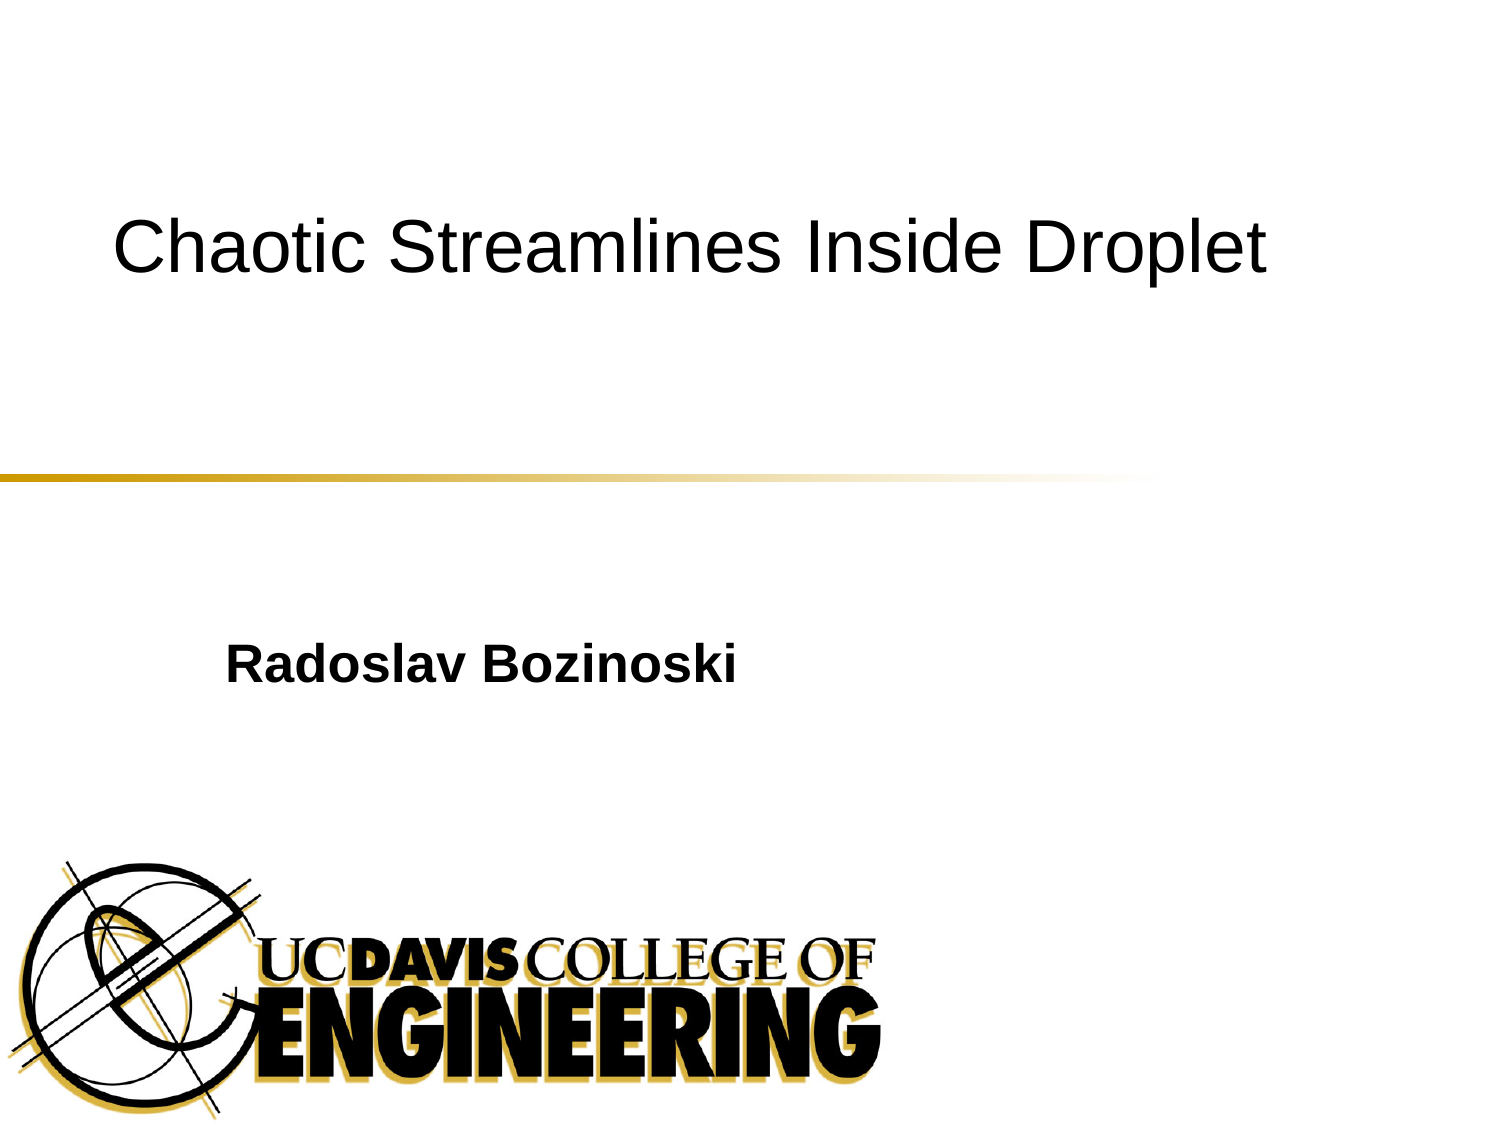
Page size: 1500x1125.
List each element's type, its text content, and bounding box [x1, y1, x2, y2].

subtitle Radoslav Bozinoski [225, 519, 1276, 808]
title Chaotic Streamlines Inside Droplet [112, 32, 1388, 462]
picture [0, 474, 1500, 482]
picture [0, 849, 888, 1125]
